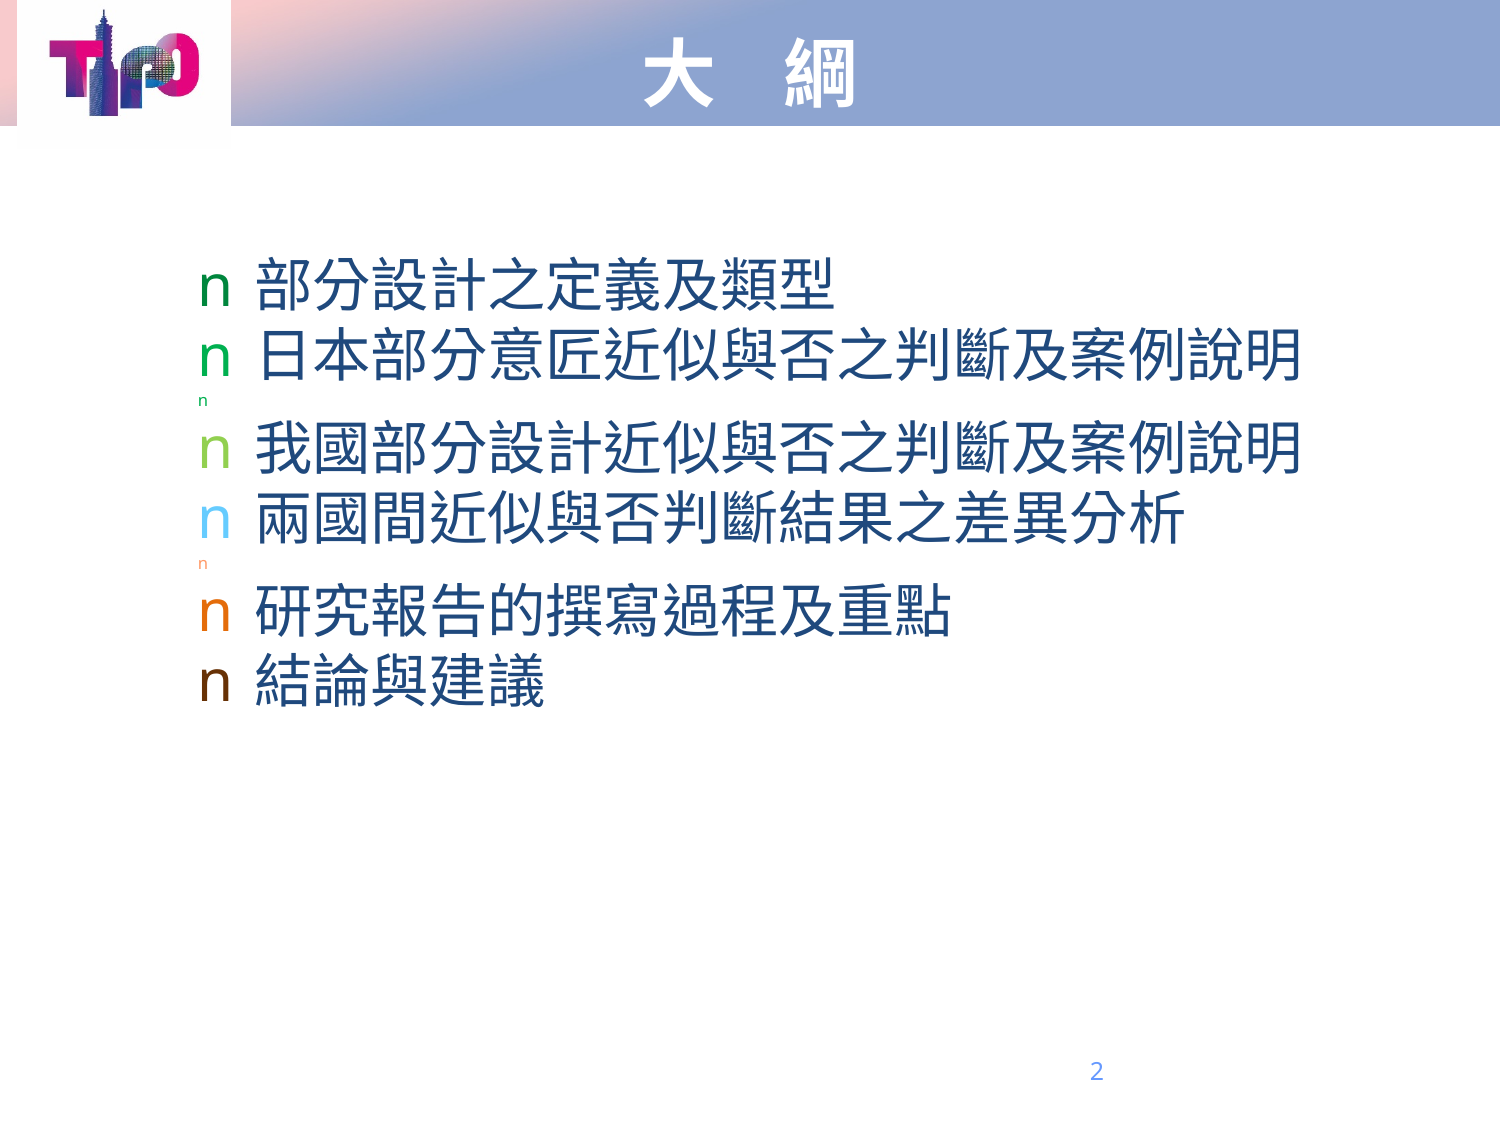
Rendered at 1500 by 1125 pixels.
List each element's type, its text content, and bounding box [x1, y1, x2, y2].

title 大 綱 [0, 19, 1500, 126]
text_box 部分設計之定義及類型 日本部分意匠近似與否之判斷及案例說明 我國部分設計近似與否之判斷及案例說明 兩國間近似與否判斷結果之差異分析 研究報告的撰寫過程及重點 結論與建議 [183, 241, 1365, 721]
text_box 2 [1074, 1042, 1426, 1103]
